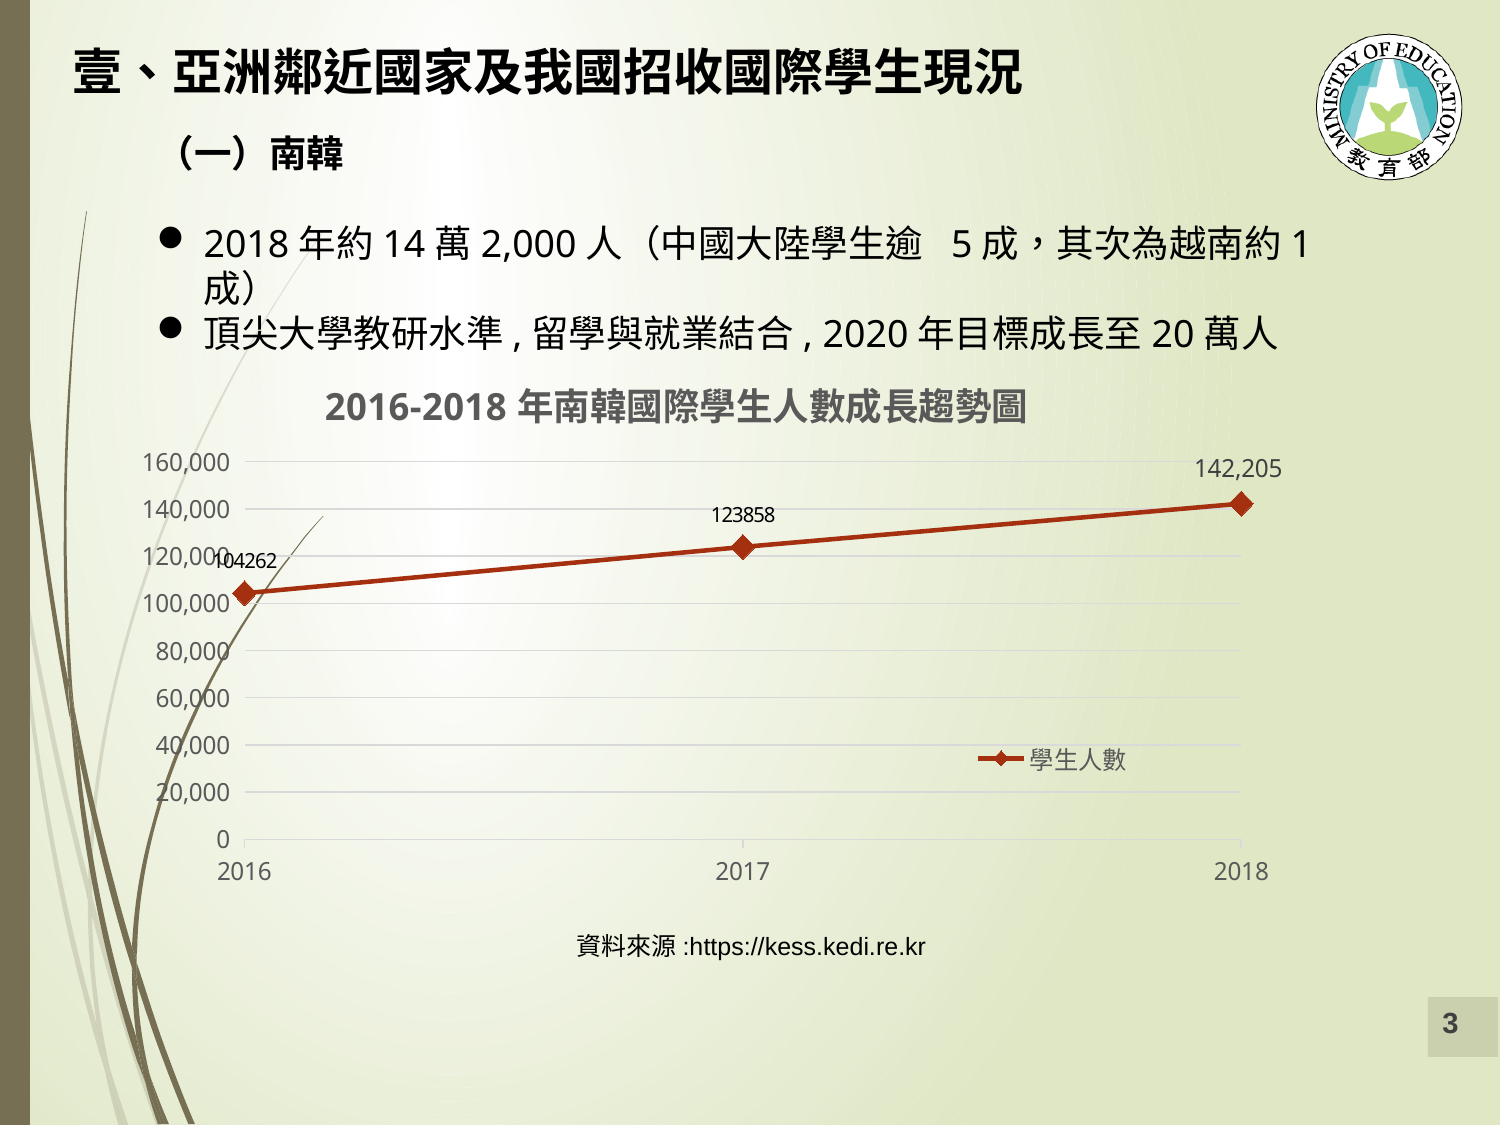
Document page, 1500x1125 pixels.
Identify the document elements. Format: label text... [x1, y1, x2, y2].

text_box 資料來源:https://kess.kedi.re.kr [561, 923, 942, 968]
slide_number <編號> [1427, 997, 1499, 1057]
text_box 壹、亞洲鄰近國家及我國招收國際學生現況 [58, 33, 1156, 109]
chart [141, 352, 1289, 946]
picture [1305, 30, 1469, 184]
text_box （一）南韓 2018年約14萬2,000人（中國大陸學生逾 5成，其次為越南約1成） 頂尖大學教研水準,留學與就業結合, 2020年目標成長至20萬人 [141, 123, 1362, 363]
